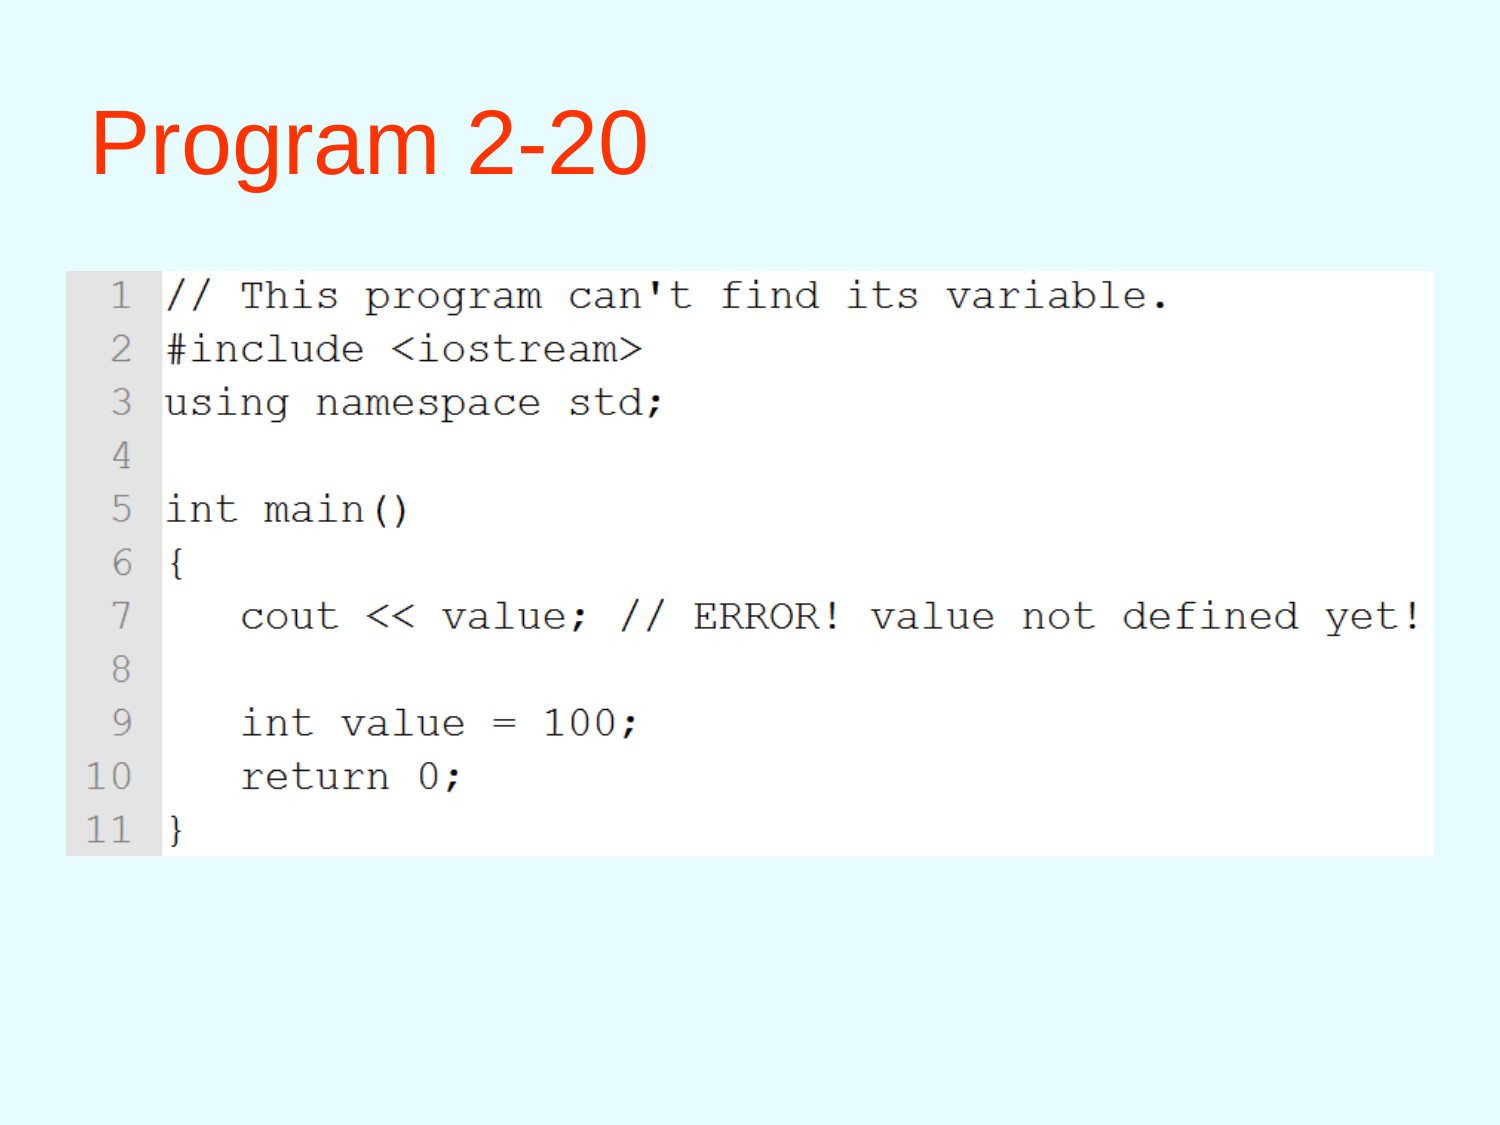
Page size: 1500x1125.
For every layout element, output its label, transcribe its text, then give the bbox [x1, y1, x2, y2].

title Program 2-20 [75, 45, 1423, 231]
picture [66, 271, 1434, 856]
